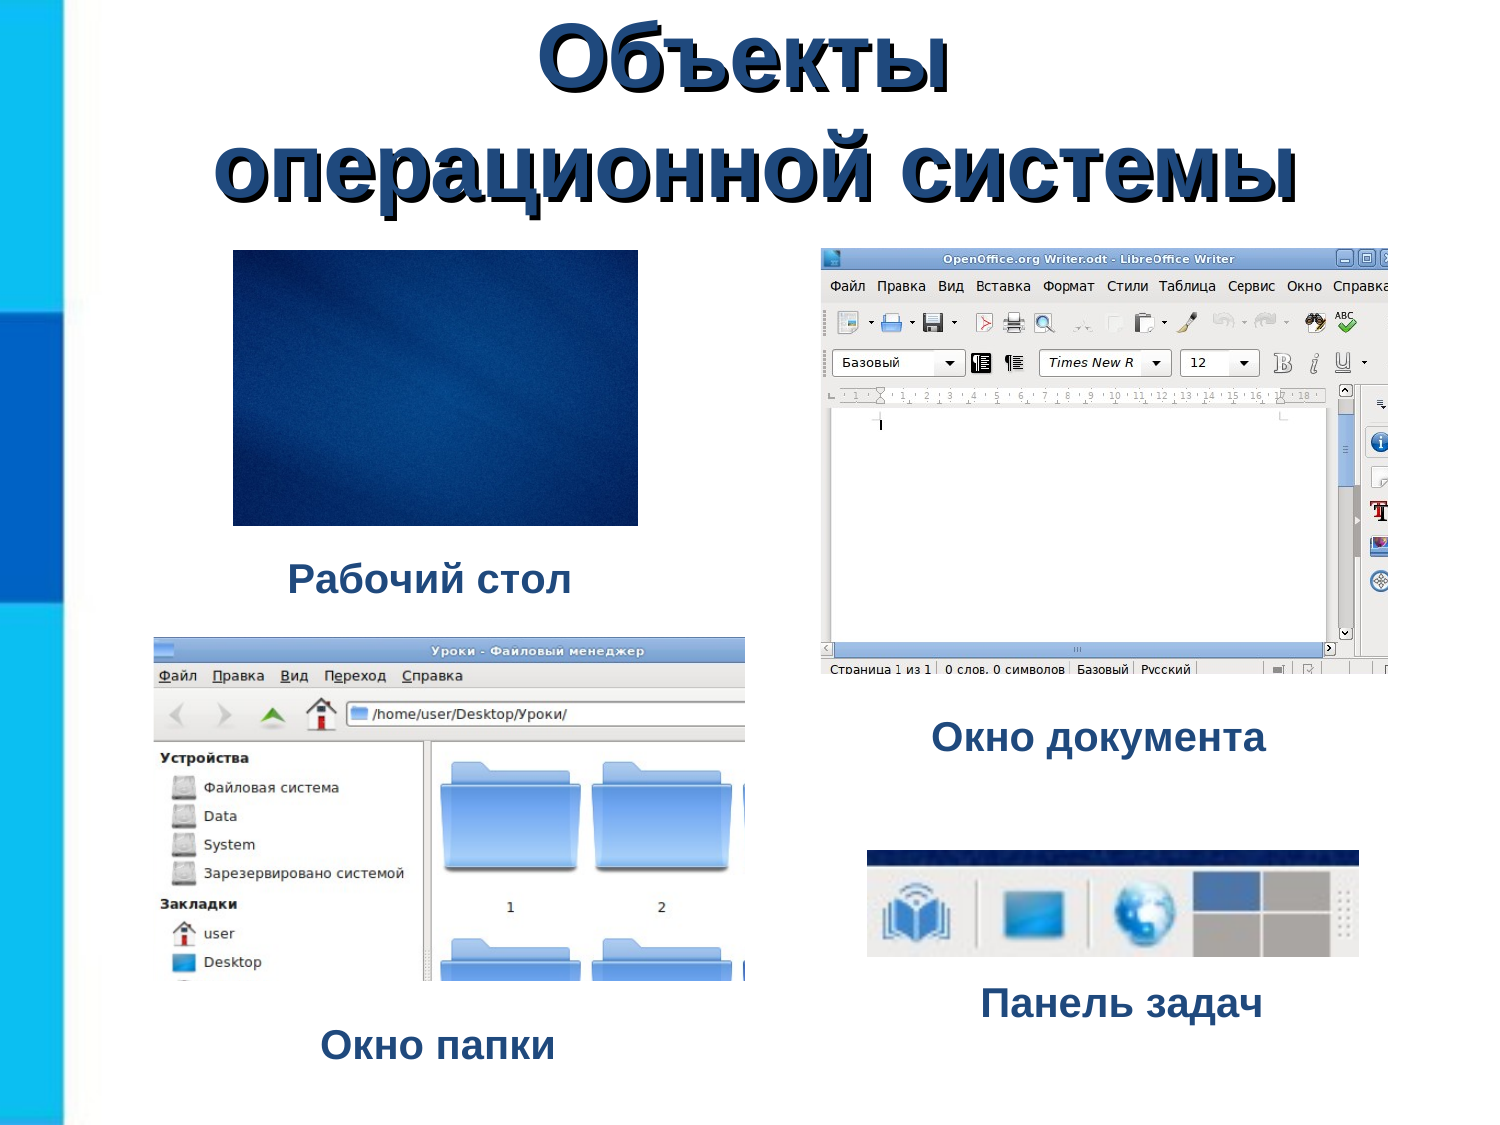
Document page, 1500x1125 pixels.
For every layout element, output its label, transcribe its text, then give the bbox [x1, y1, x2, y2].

text_box Окно документа [874, 702, 1323, 768]
picture [0, 0, 1500, 1125]
text_box Окно папки [230, 1009, 647, 1076]
text_box Панель задач [903, 967, 1341, 1034]
title Объекты операционной системы [128, 11, 1383, 201]
text_box Рабочий стол [240, 544, 620, 610]
